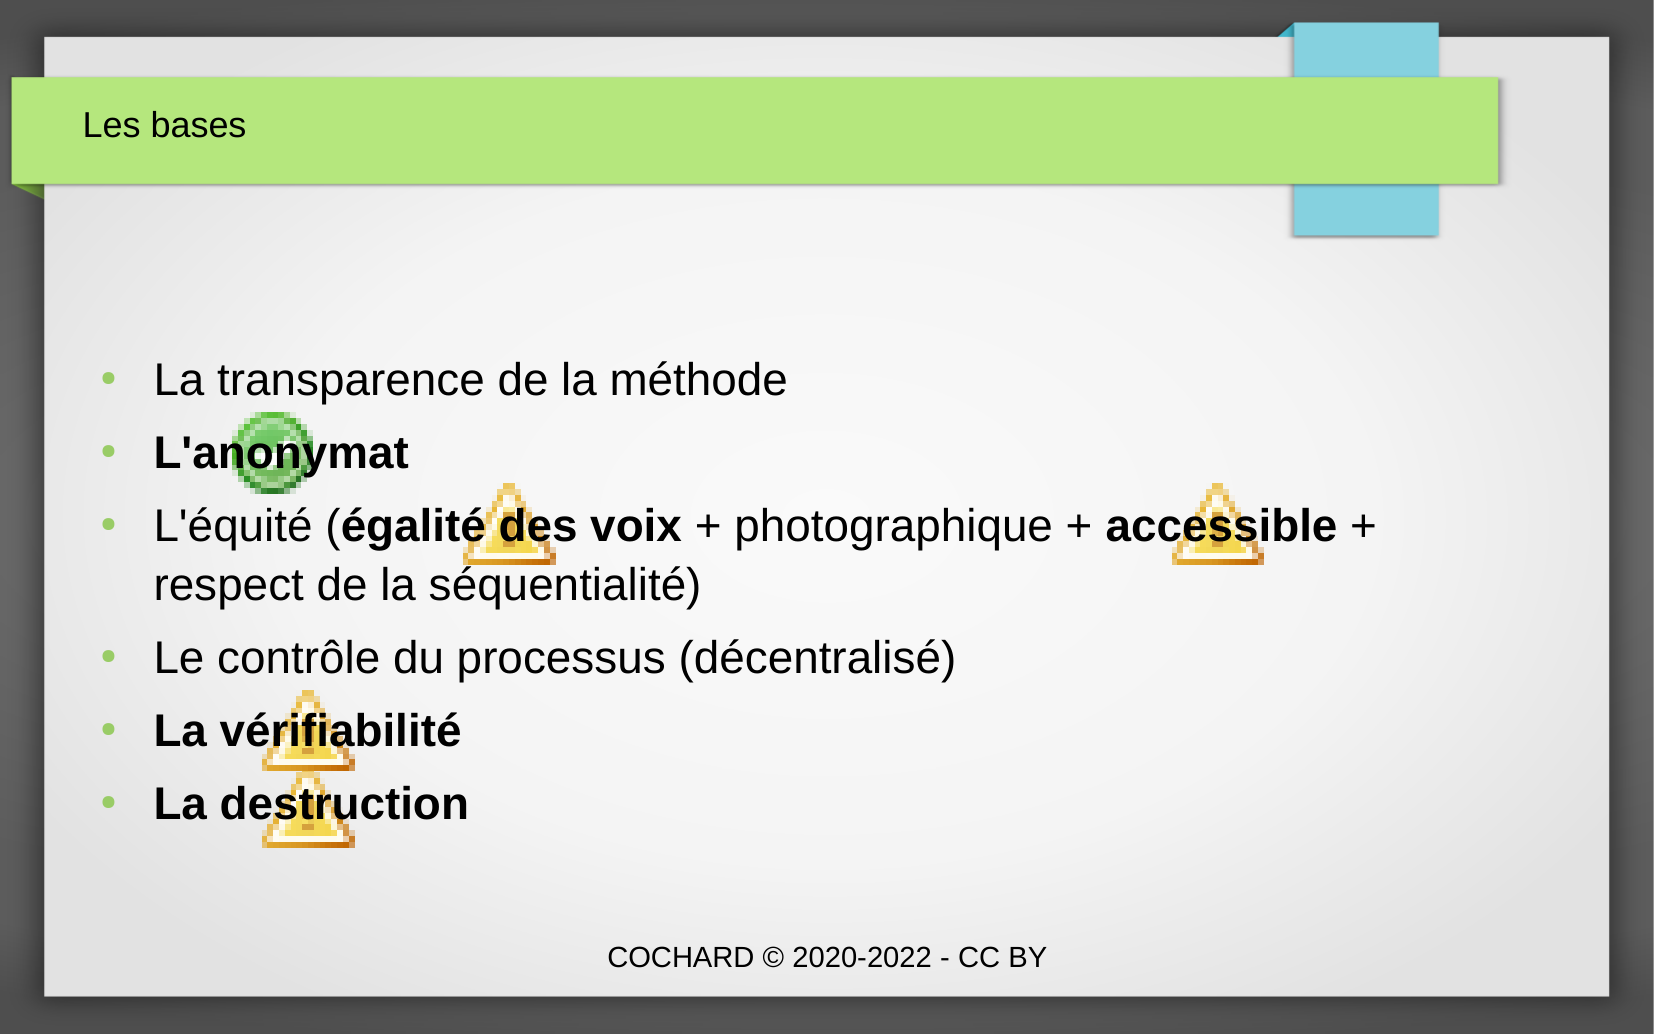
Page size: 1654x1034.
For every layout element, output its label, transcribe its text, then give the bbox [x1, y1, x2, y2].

list La transparence de la méthode L'anonymat L'équité (égalité des voix + photographique + accessible + respect de la séquentialité) Le contrôle du processus (décentralisé) La vérifiabilité La destruction [82, 249, 1571, 849]
title Les bases [82, 39, 1235, 210]
picture [0, 0, 1654, 1034]
